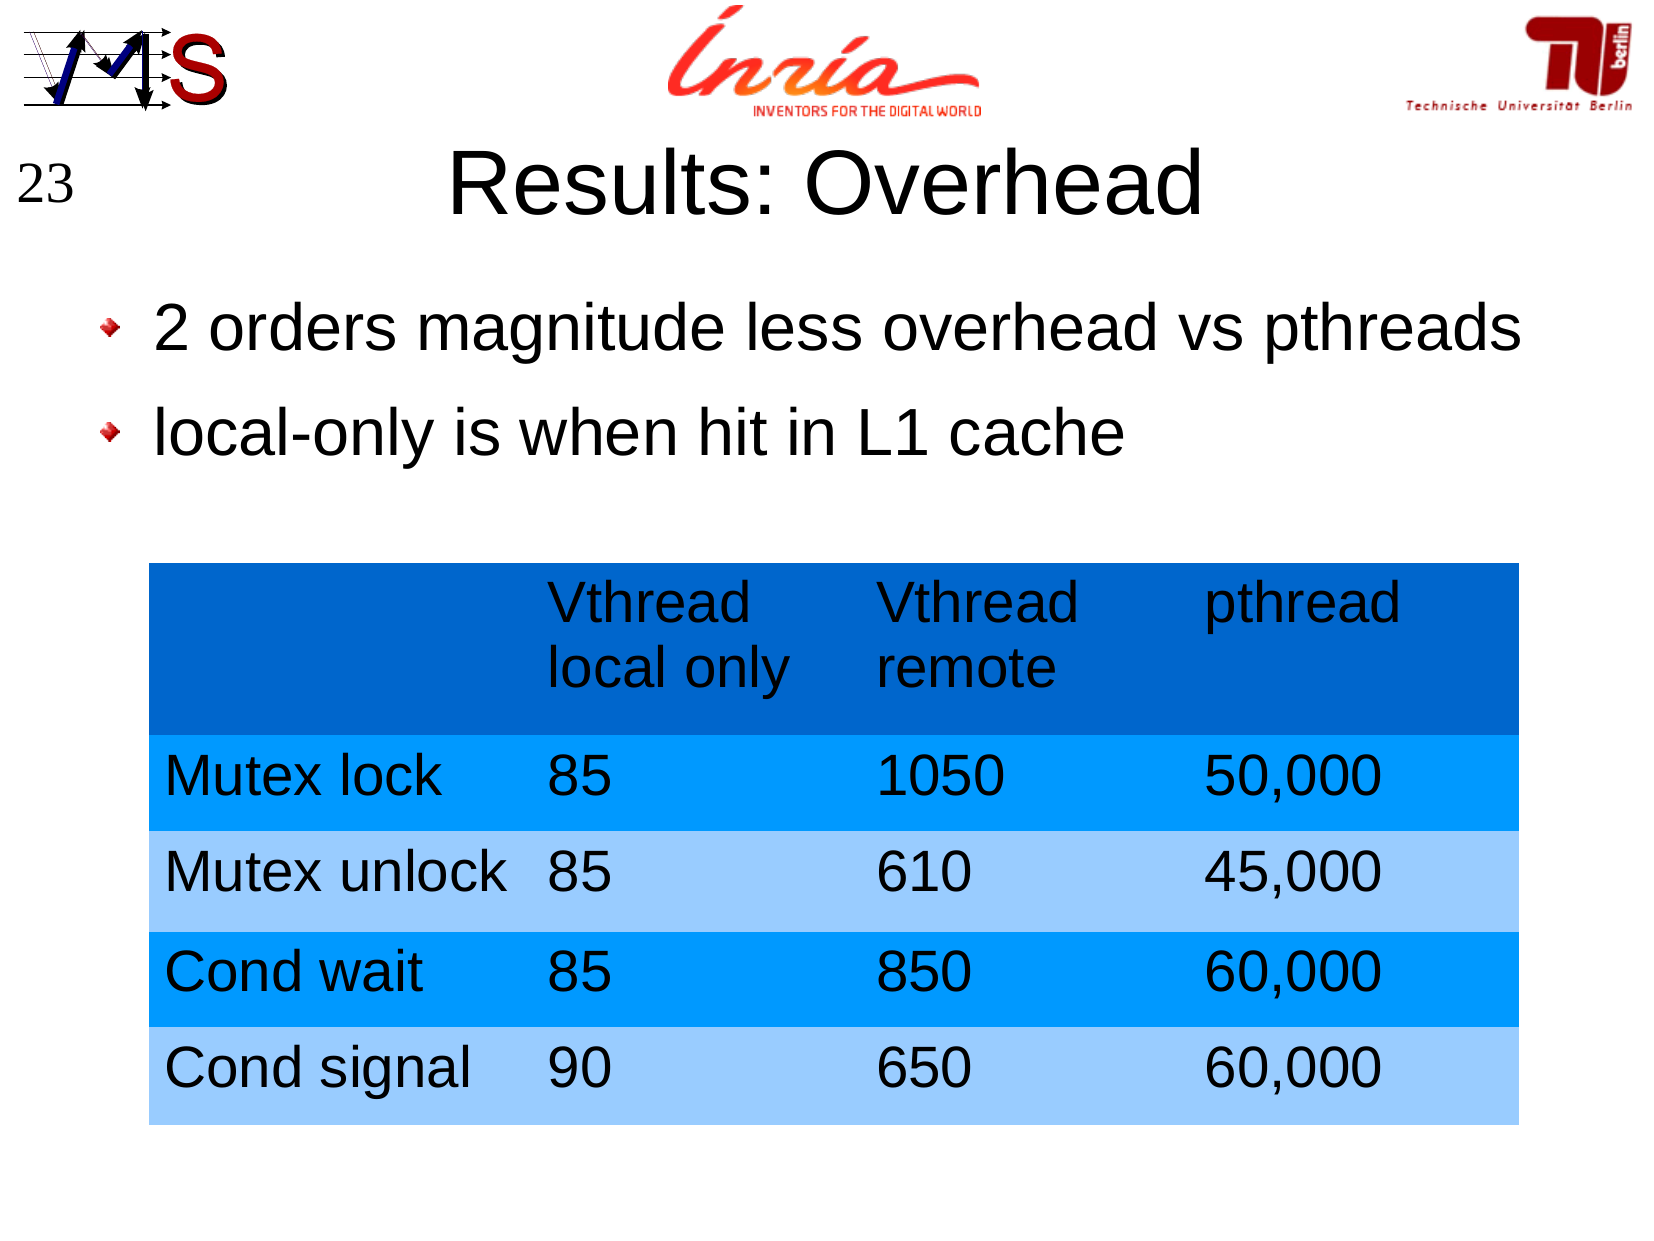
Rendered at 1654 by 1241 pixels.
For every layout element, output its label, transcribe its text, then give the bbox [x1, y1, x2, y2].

table_cell 650 [861, 1027, 1190, 1125]
picture [668, 5, 981, 78]
table_header Vthread remote [861, 563, 1190, 735]
table_cell 85 [533, 735, 861, 831]
table_cell Cond signal [149, 1027, 533, 1125]
table_cell Mutex unlock [149, 831, 533, 932]
table_cell 1050 [861, 735, 1190, 831]
table_header [149, 563, 533, 735]
table_cell 850 [861, 932, 1190, 1027]
table_cell Cond wait [149, 932, 533, 1027]
table_cell 610 [861, 831, 1190, 932]
table_cell Mutex lock [149, 735, 533, 831]
title Results: Overhead [82, 78, 1571, 287]
list 2 orders magnitude less overhead vs pthreads local-only is when hit in L1 cache [82, 290, 1571, 526]
table_cell 85 [533, 932, 861, 1027]
table_header Vthread local only [533, 563, 861, 735]
table_cell 90 [533, 1027, 861, 1125]
table_cell 50,000 [1190, 735, 1519, 831]
picture [1303, 5, 1646, 123]
table_cell 85 [533, 831, 861, 932]
table_cell 60,000 [1190, 932, 1519, 1027]
table_header pthread [1190, 563, 1519, 735]
table_cell 60,000 [1190, 1027, 1519, 1125]
table_cell 45,000 [1190, 831, 1519, 932]
